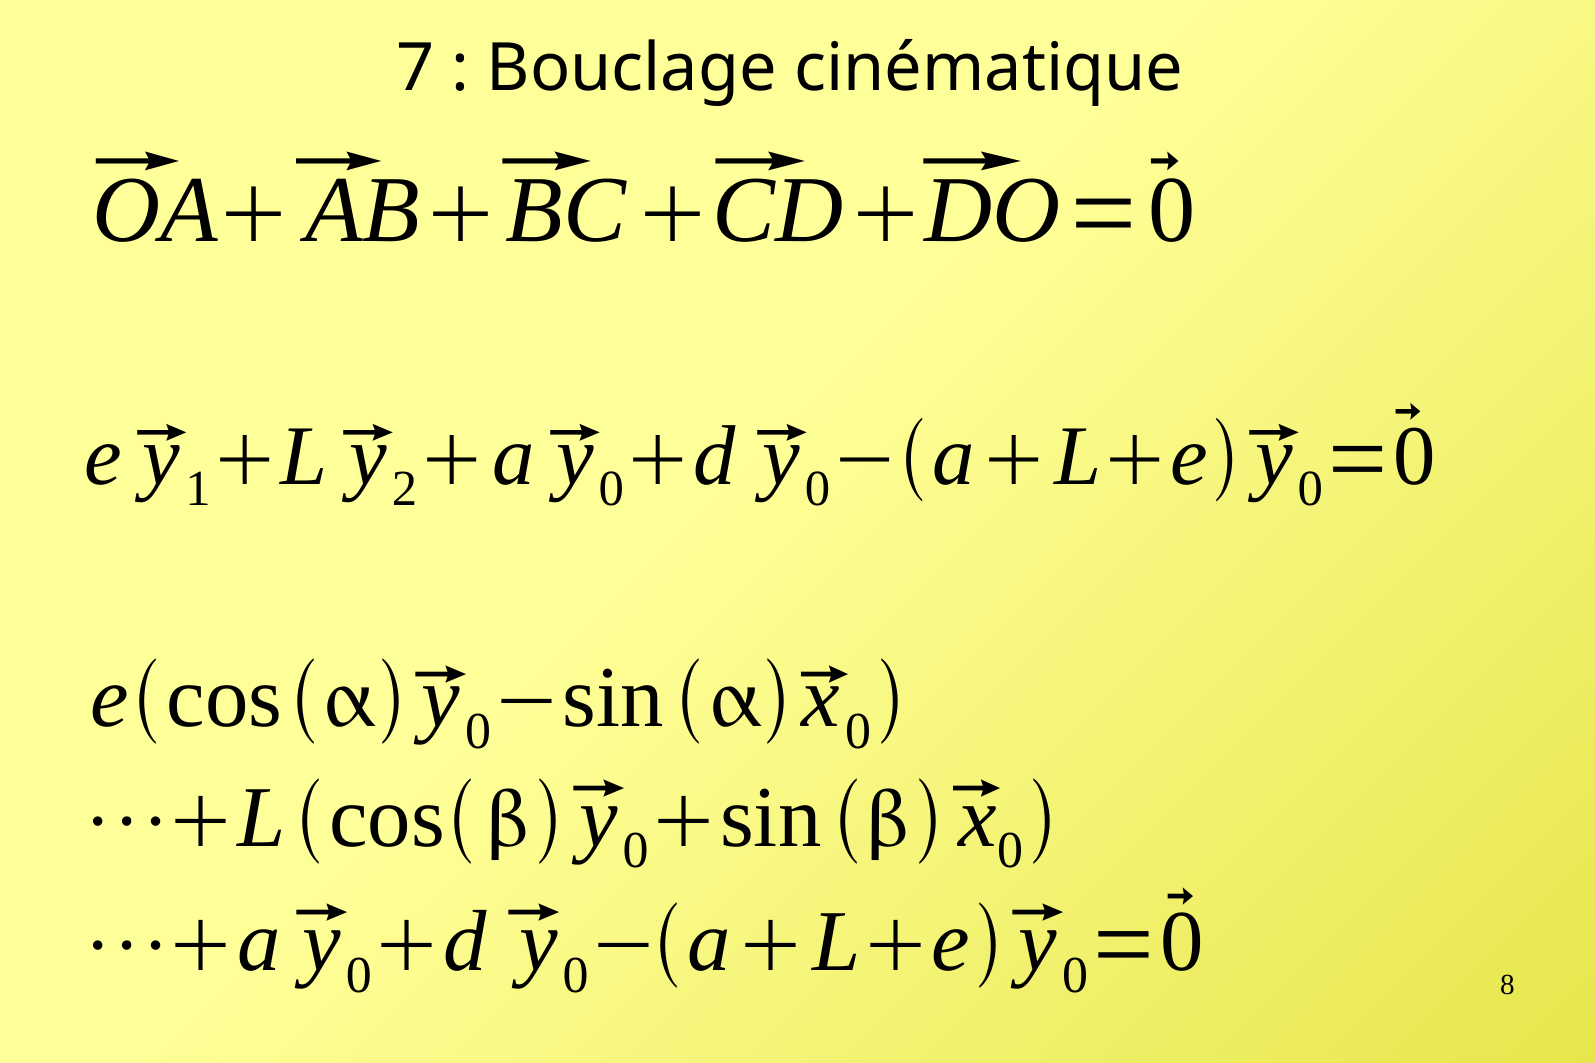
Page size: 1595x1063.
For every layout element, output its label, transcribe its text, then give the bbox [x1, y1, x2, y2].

subtitle 7 : Bouclage cinématique [72, 17, 1508, 112]
chart [63, 399, 1457, 518]
chart [63, 650, 1227, 1003]
chart [63, 147, 1216, 266]
